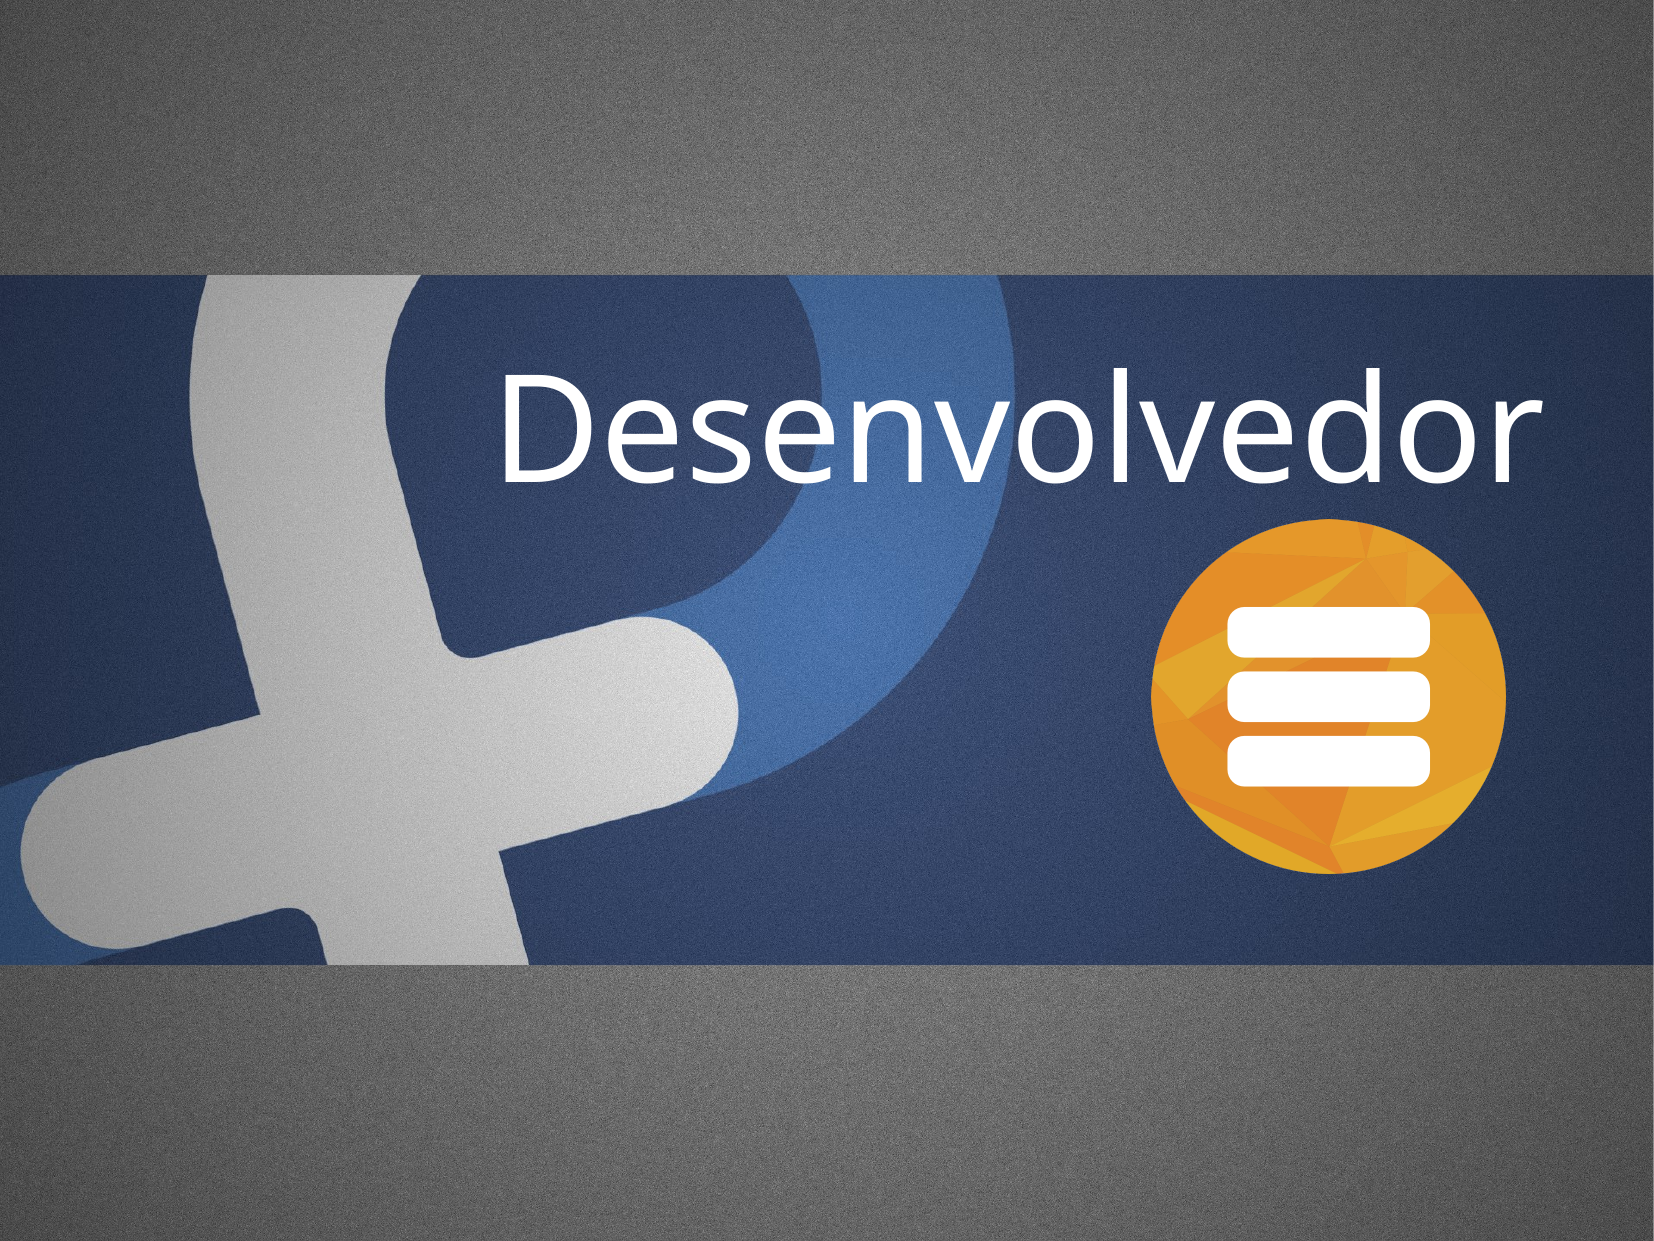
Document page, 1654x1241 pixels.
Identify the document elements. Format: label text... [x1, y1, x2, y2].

picture [0, 0, 1654, 1241]
text_box Desenvolvedor [432, 315, 1561, 654]
